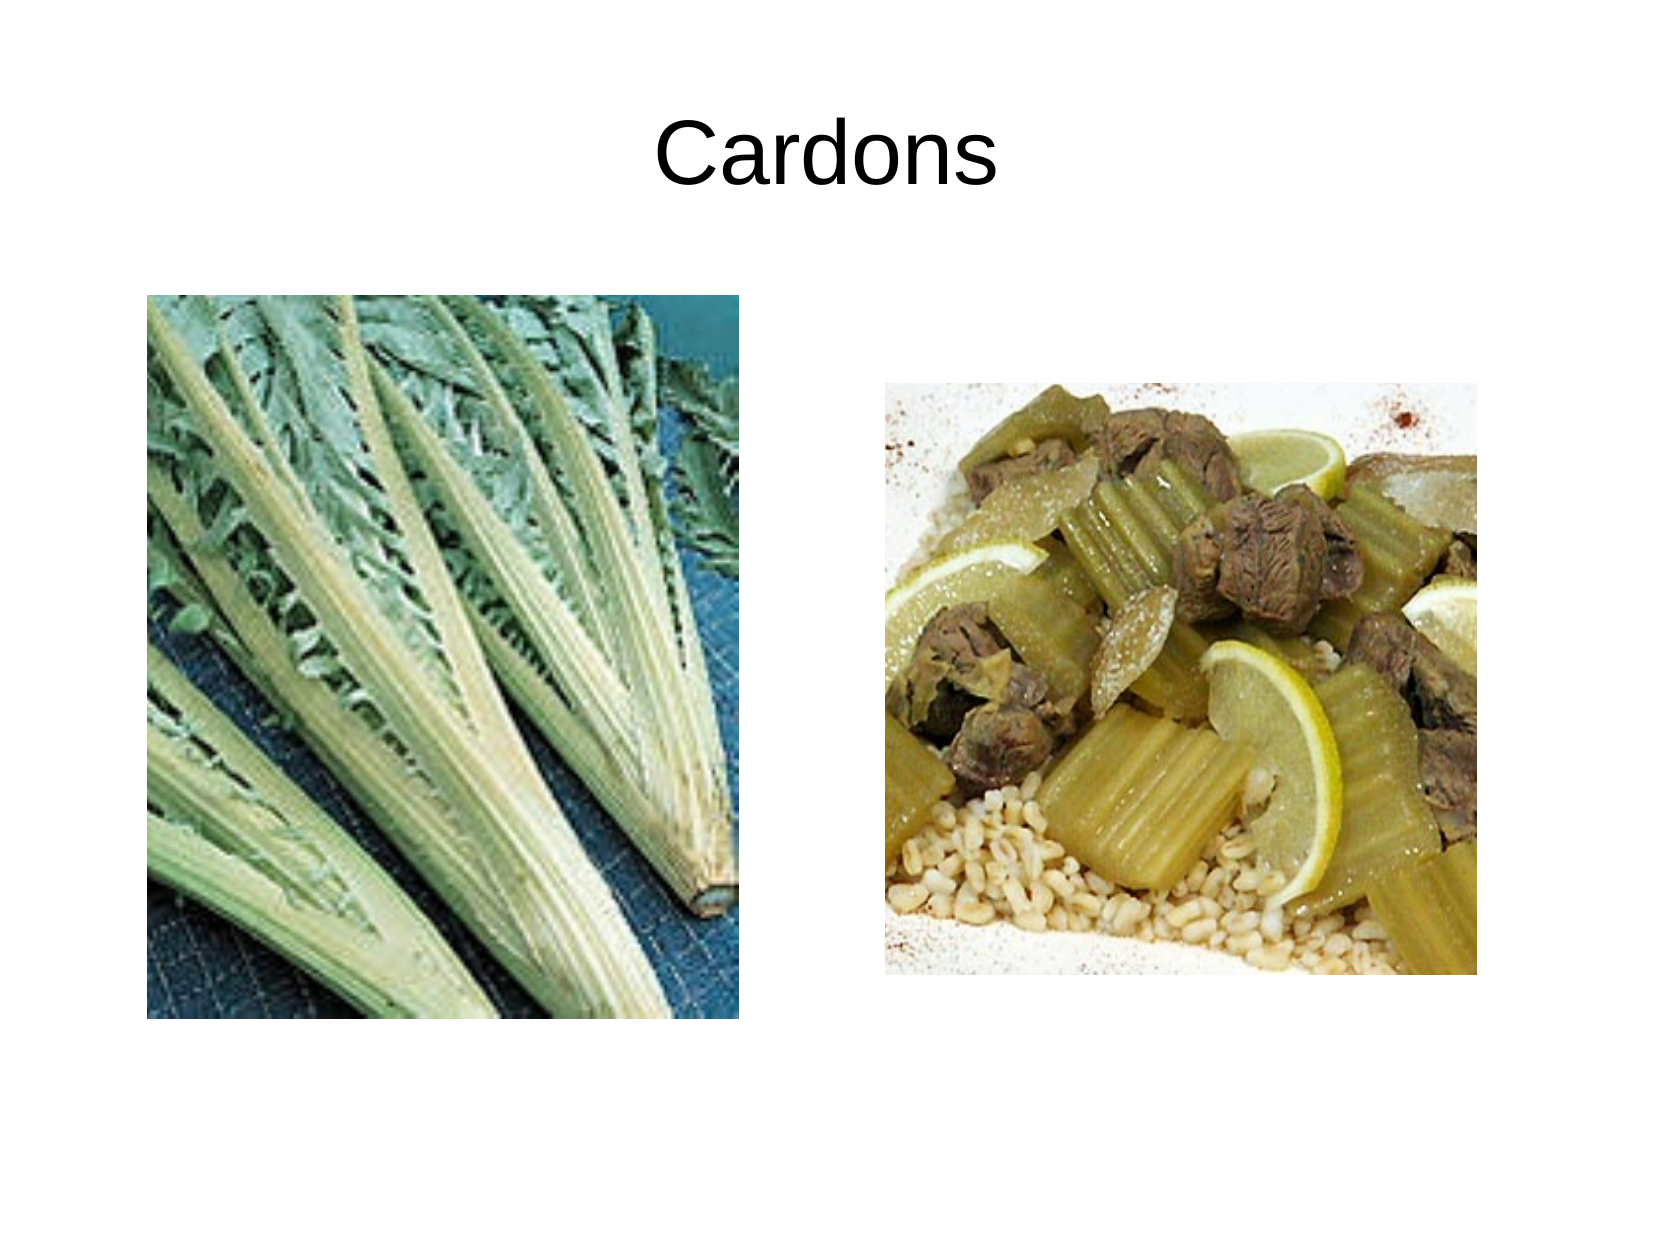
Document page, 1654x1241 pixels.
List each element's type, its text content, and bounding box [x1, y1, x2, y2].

picture [147, 295, 739, 1019]
title Cardons [82, 56, 1571, 250]
picture [885, 383, 1477, 975]
